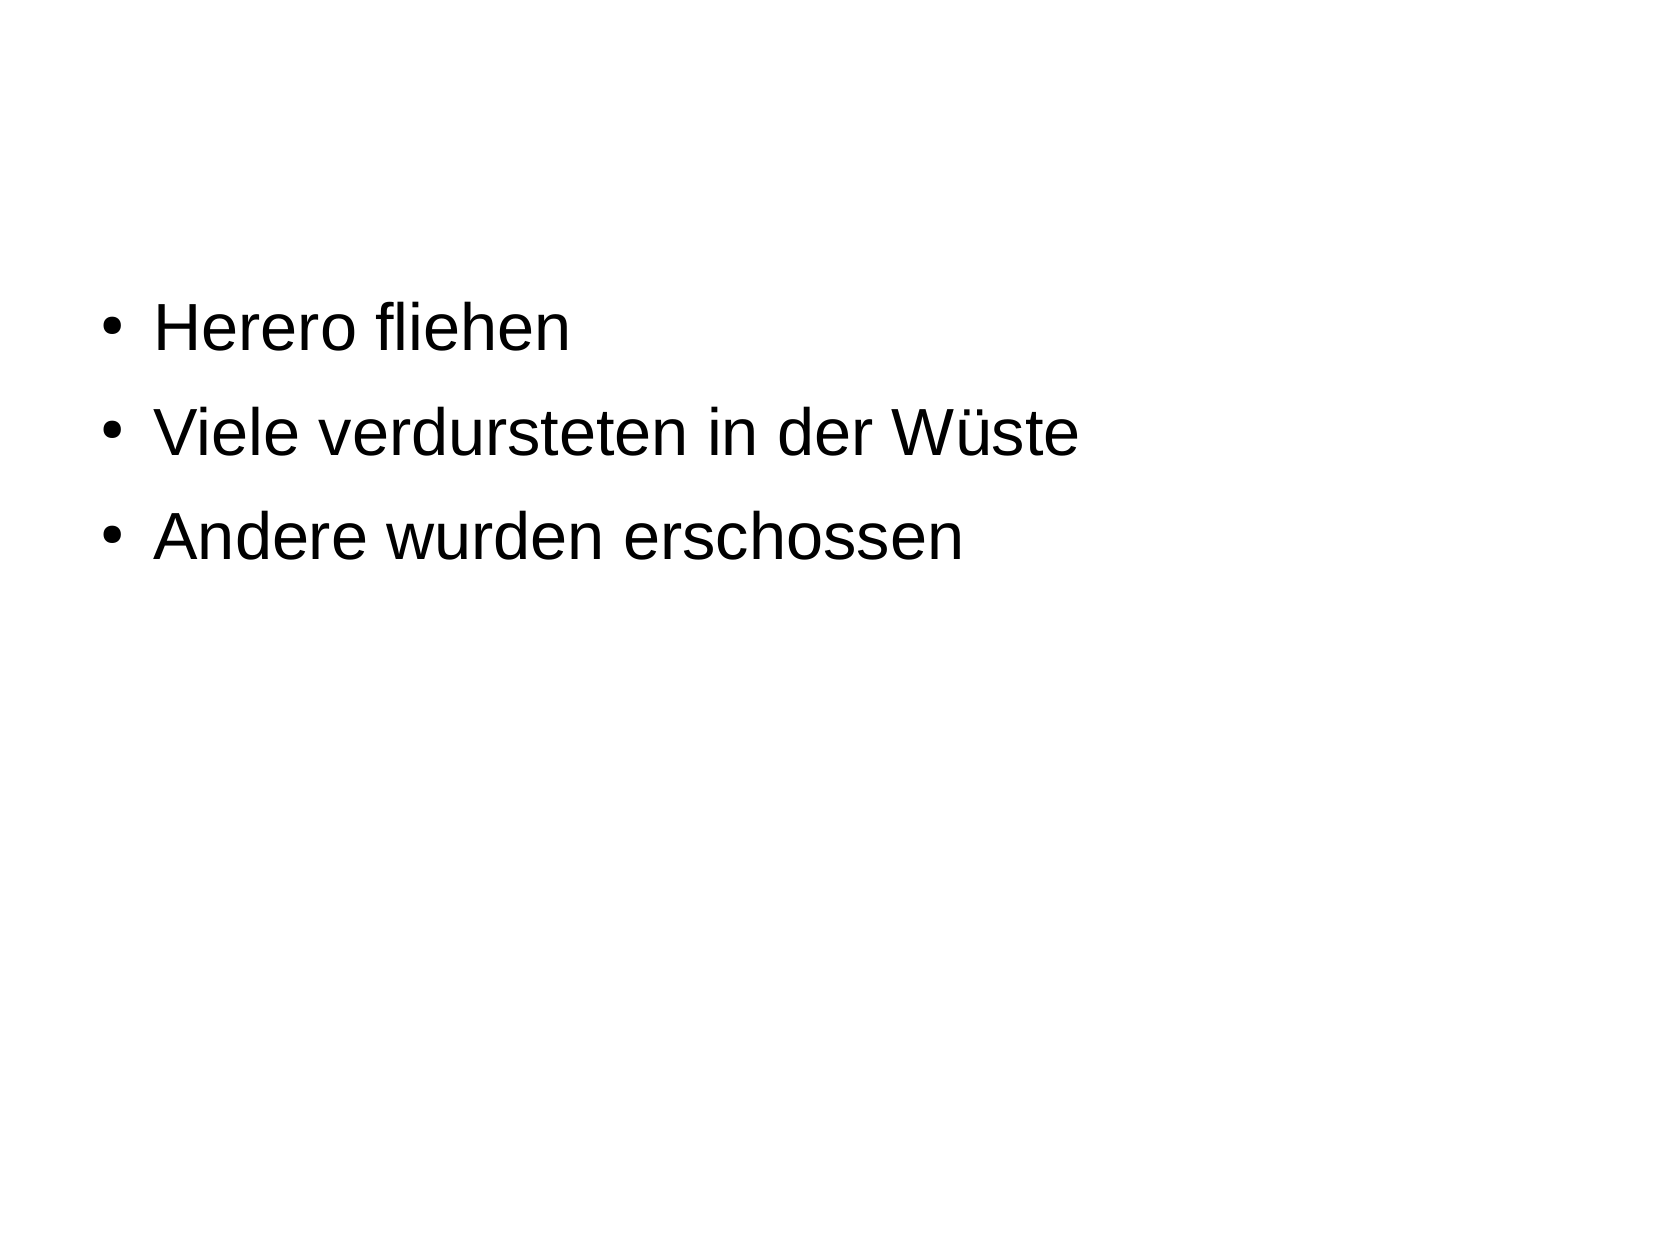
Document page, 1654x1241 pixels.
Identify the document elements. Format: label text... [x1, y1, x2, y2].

list Herero fliehen Viele verdursteten in der Wüste Andere wurden erschossen [82, 290, 1571, 1109]
